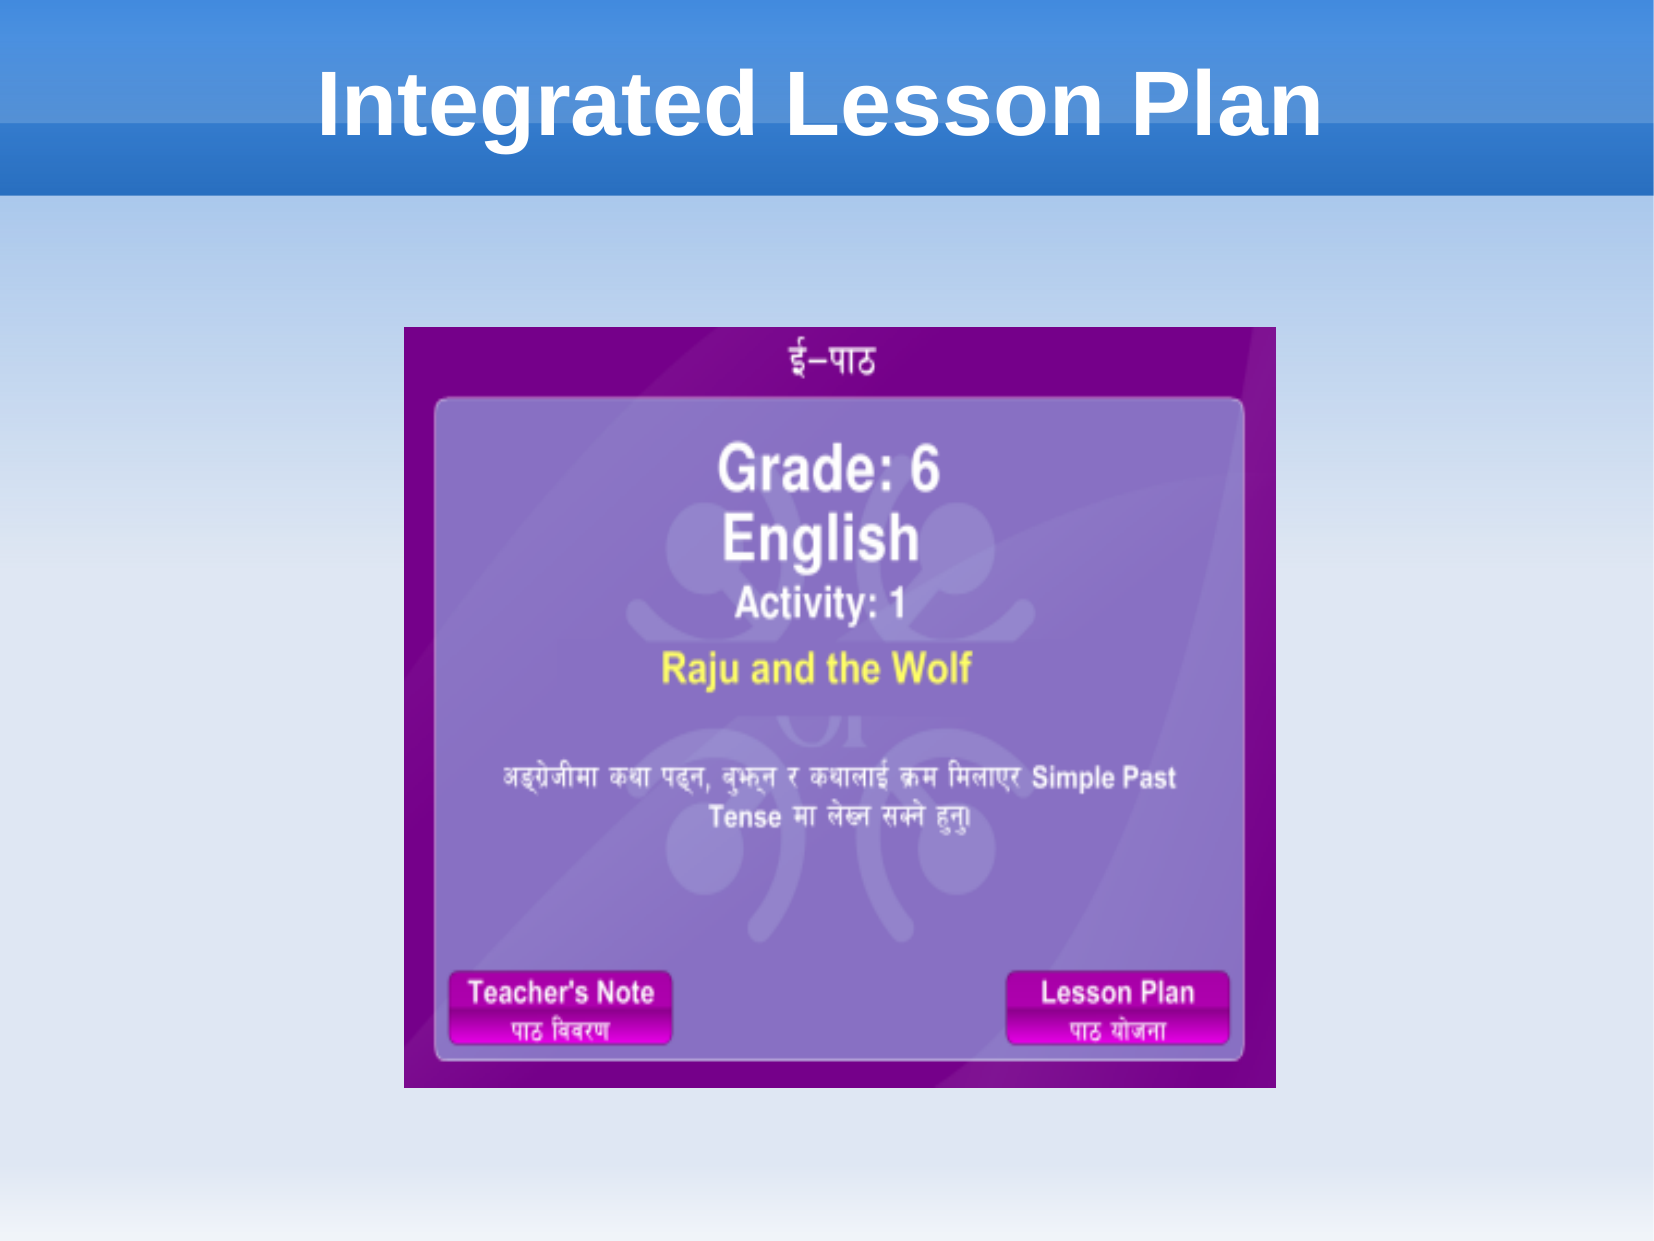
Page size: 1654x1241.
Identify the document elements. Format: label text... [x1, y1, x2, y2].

list [82, 290, 1571, 1094]
picture [0, 0, 1654, 1241]
title Integrated Lesson Plan [76, 7, 1565, 200]
